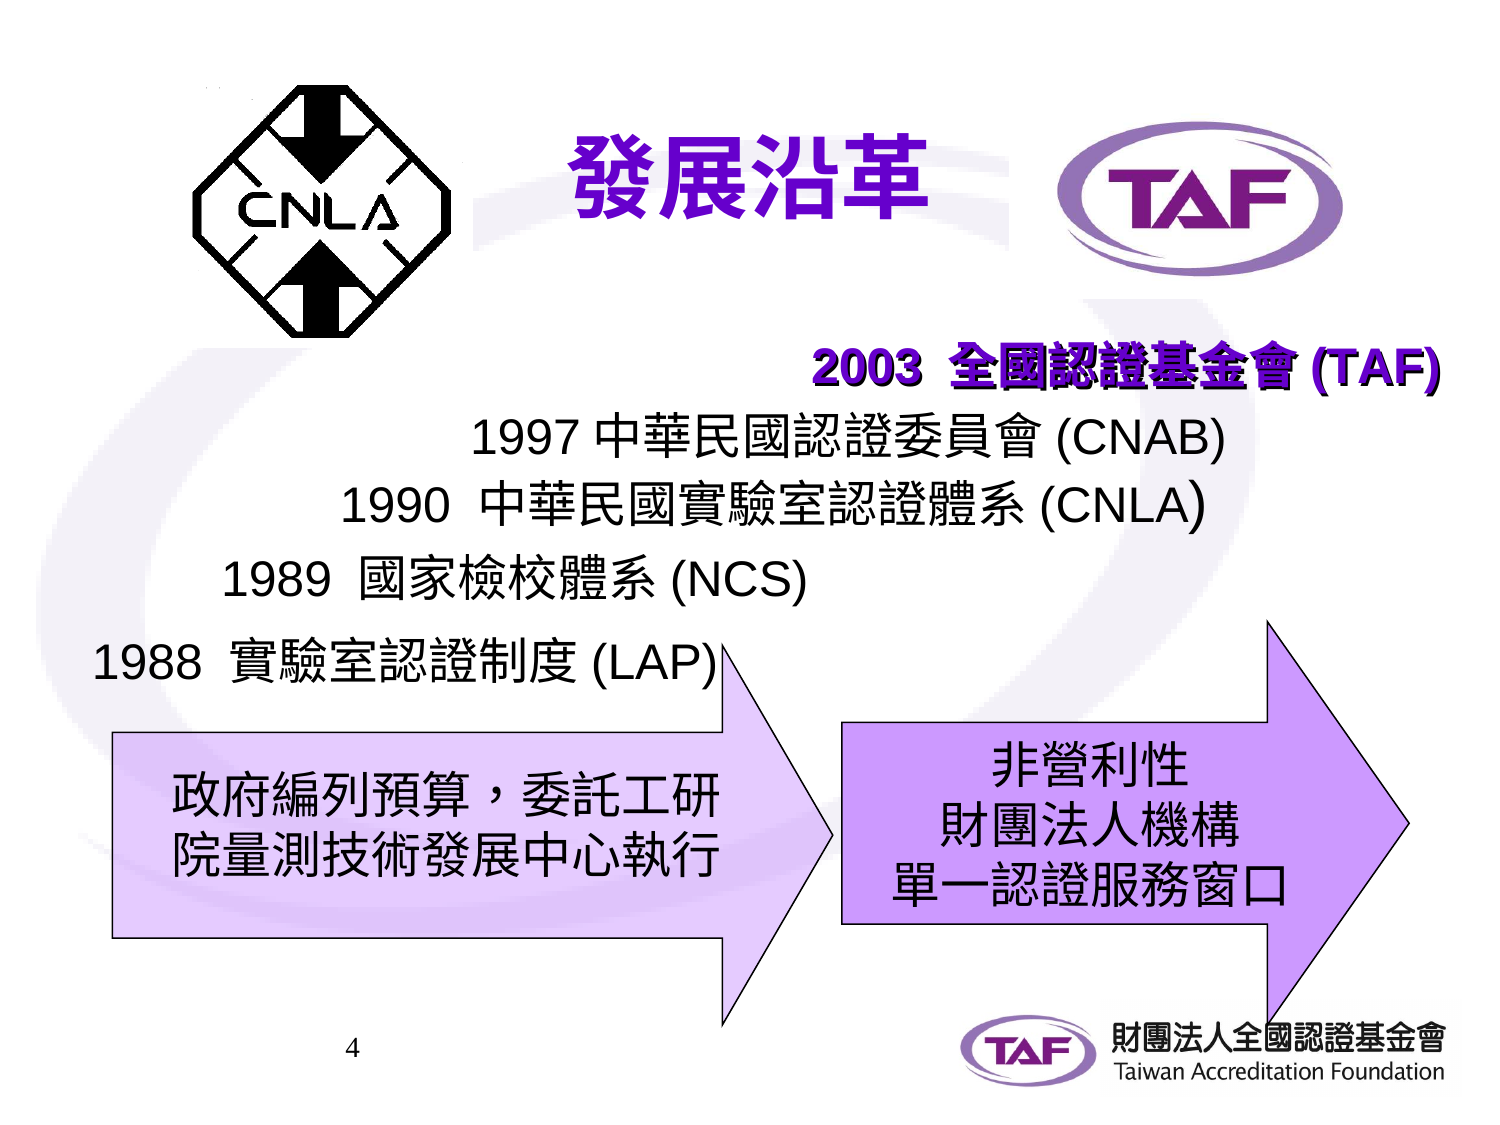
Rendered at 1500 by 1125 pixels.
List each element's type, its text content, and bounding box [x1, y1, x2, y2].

text_box [112, 665, 833, 1026]
text_box 1989 國家檢校體系(NCS) [171, 538, 859, 615]
picture [1009, 87, 1401, 299]
text_box 2003 全國認證基金會(TAF) [796, 326, 1456, 402]
text_box 1990 中華民國實驗室認證體系(CNLA) [325, 456, 1224, 542]
text_box 1997中華民國認證委員會(CNAB) [455, 397, 1242, 473]
text_box <編號> [199, 1021, 376, 1125]
picture [937, 999, 1462, 1097]
text_box 非營利性 財團法人機構 單一認證服務窗口 [841, 621, 1410, 1026]
text_box 發展沿革 [512, 112, 987, 238]
text_box 政府編列預算，委託工研院量測技術發展中心執行 [146, 755, 747, 892]
text_box 1988 實驗室認證制度(LAP) [76, 621, 734, 698]
picture [171, 78, 473, 348]
